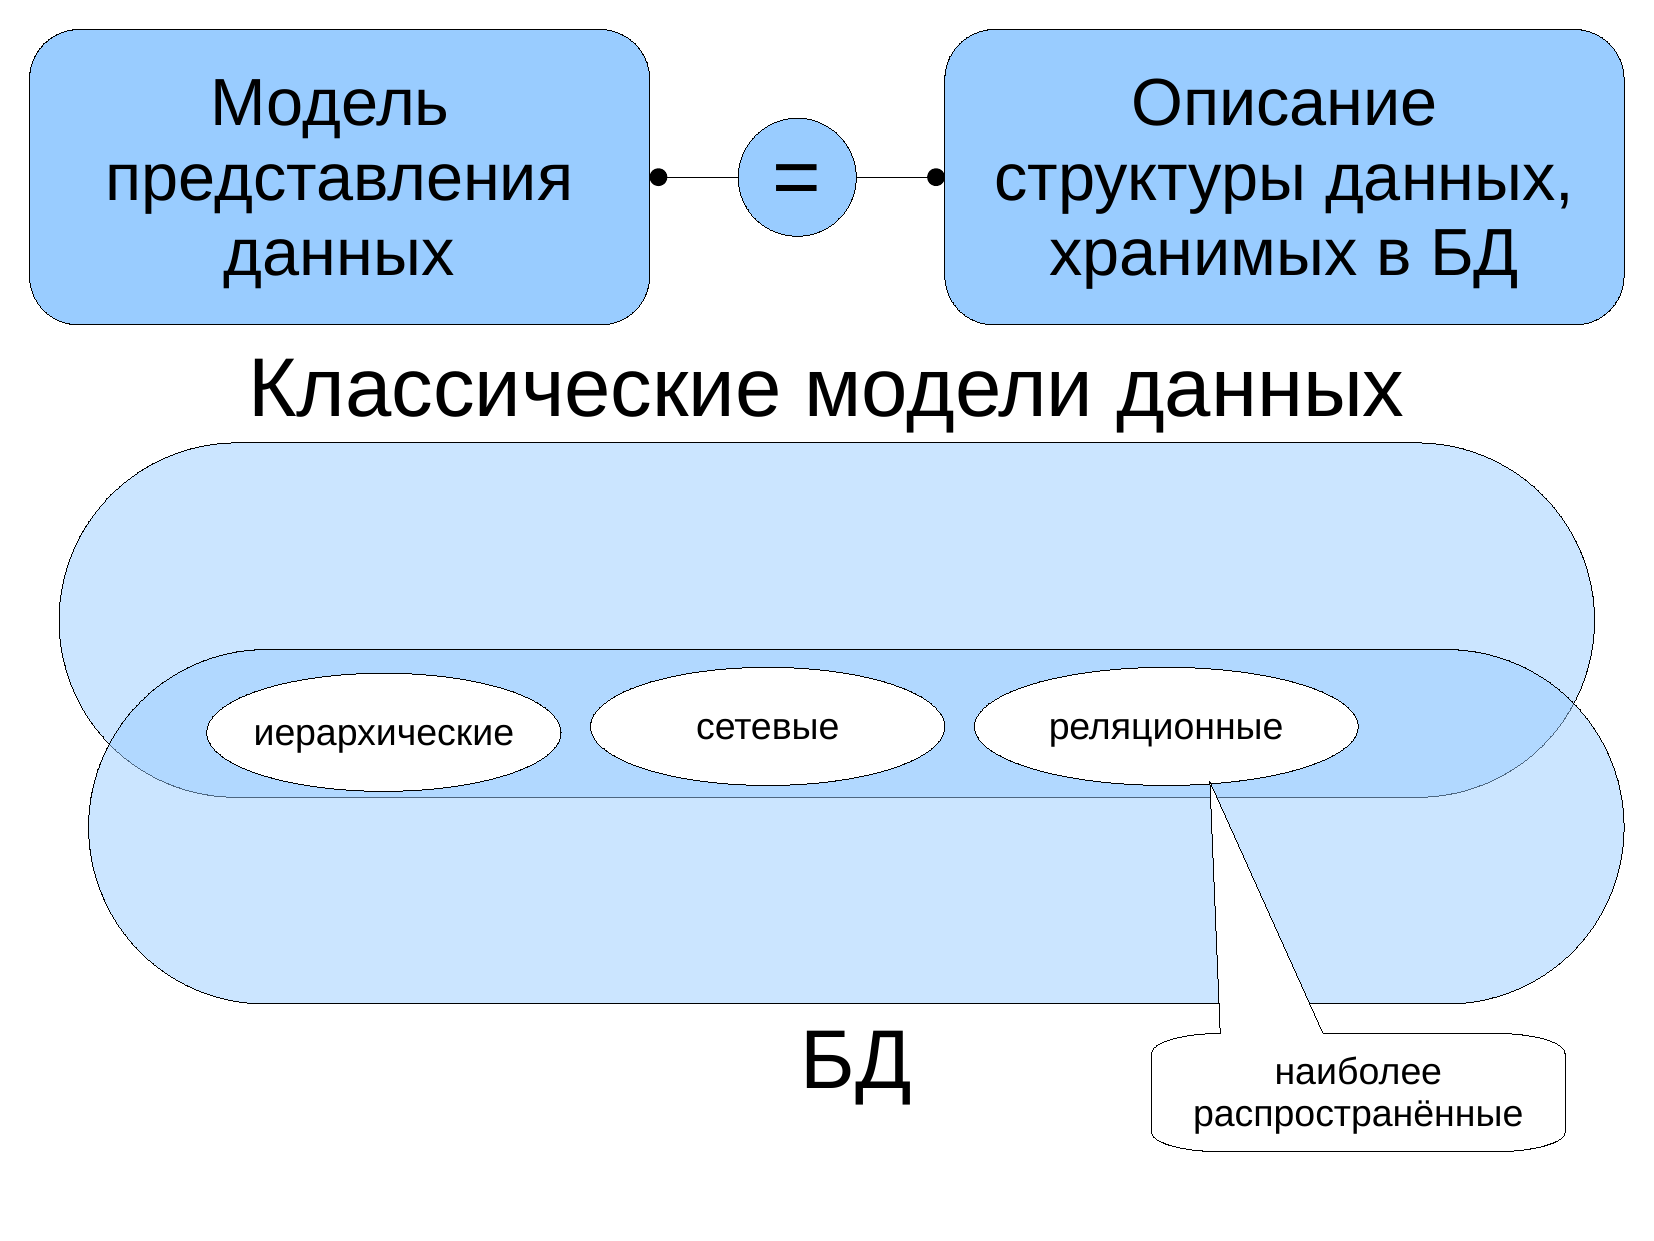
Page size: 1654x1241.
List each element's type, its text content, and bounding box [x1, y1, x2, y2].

text_box = [738, 118, 857, 237]
text_box наиболее распространённые [1151, 781, 1566, 1152]
text_box Классические модели данных [59, 442, 1595, 744]
text_box БД [88, 649, 1625, 1004]
text_box реляционные [974, 667, 1359, 786]
text_box иерархические [206, 673, 562, 792]
text_box Описание структуры данных, хранимых в БД [944, 29, 1625, 325]
text_box сетевые [590, 667, 945, 786]
text_box Модель представления данных [29, 29, 650, 325]
